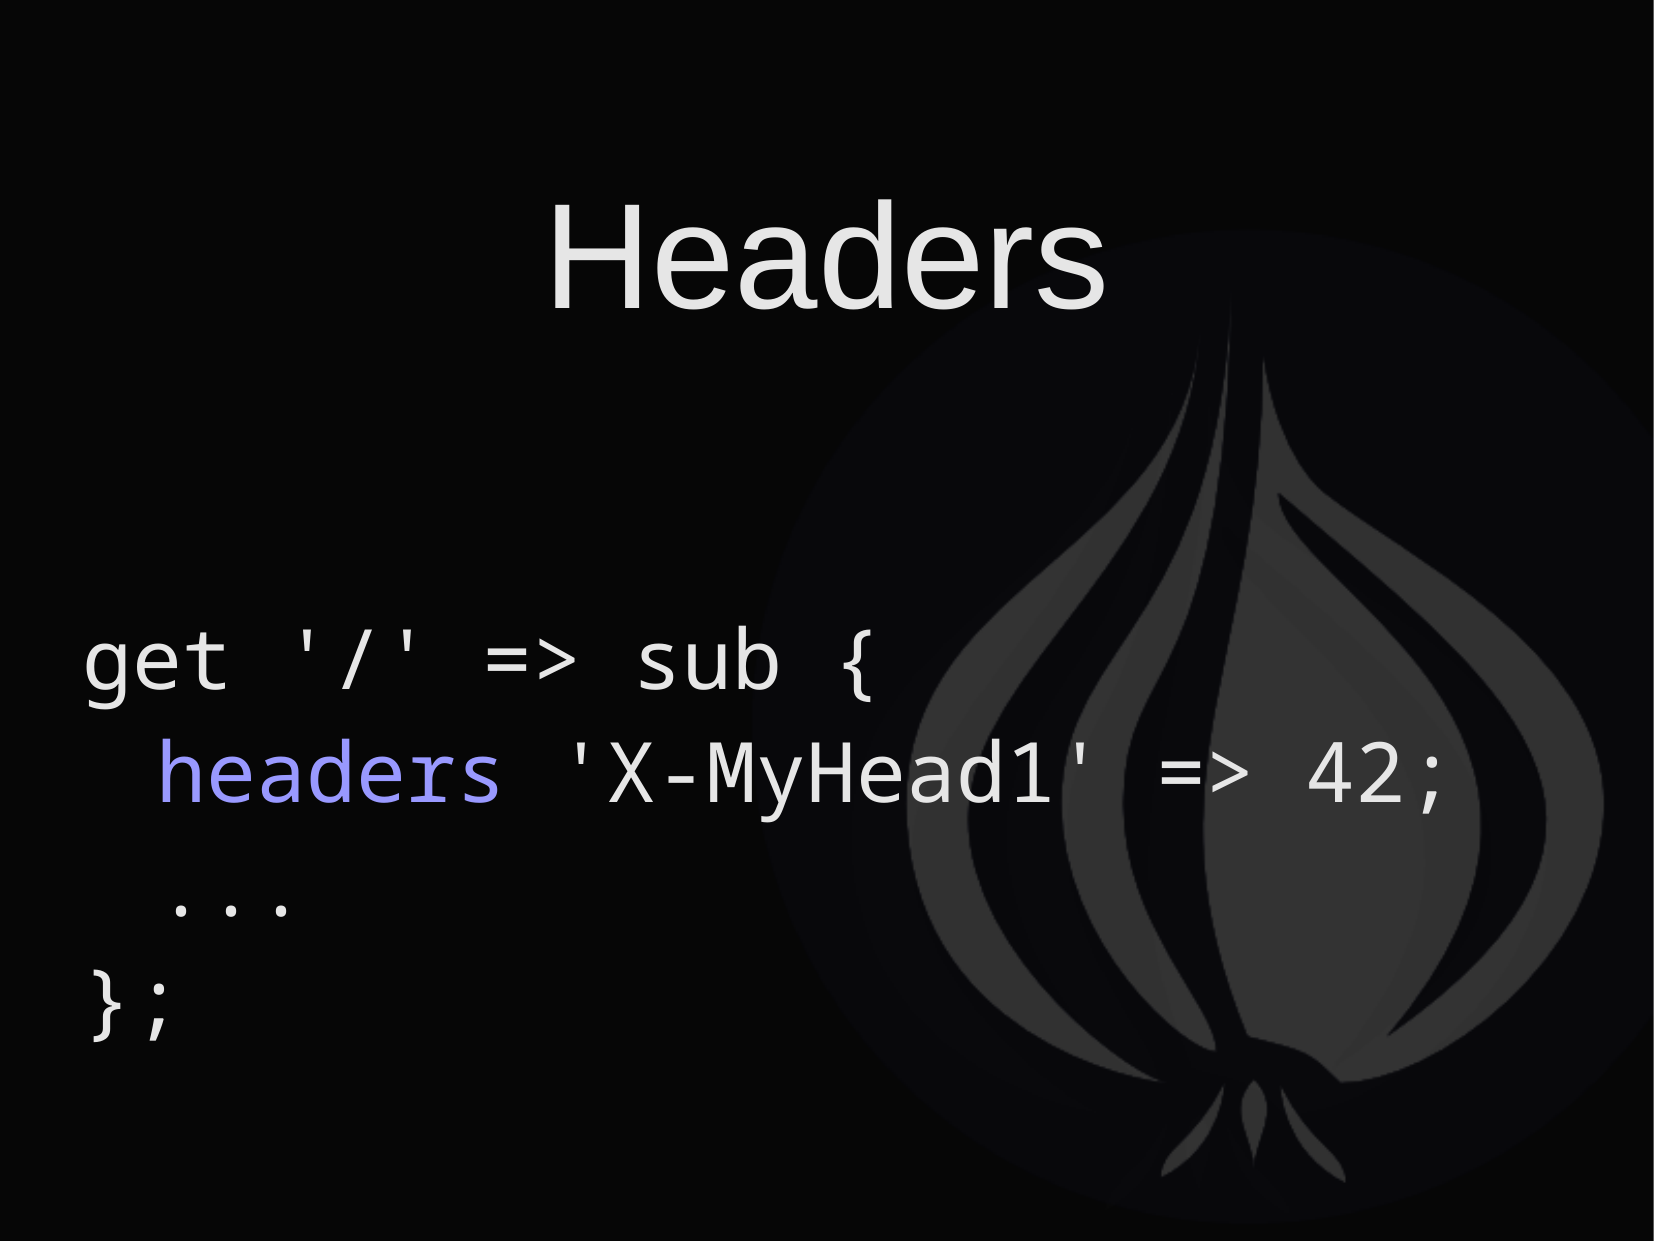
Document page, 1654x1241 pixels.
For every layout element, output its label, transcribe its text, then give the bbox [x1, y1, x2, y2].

picture [0, 0, 1654, 1241]
subtitle Headers get '/' => sub { headers 'X-MyHead1' => 42; ... }; [82, 118, 1571, 1109]
